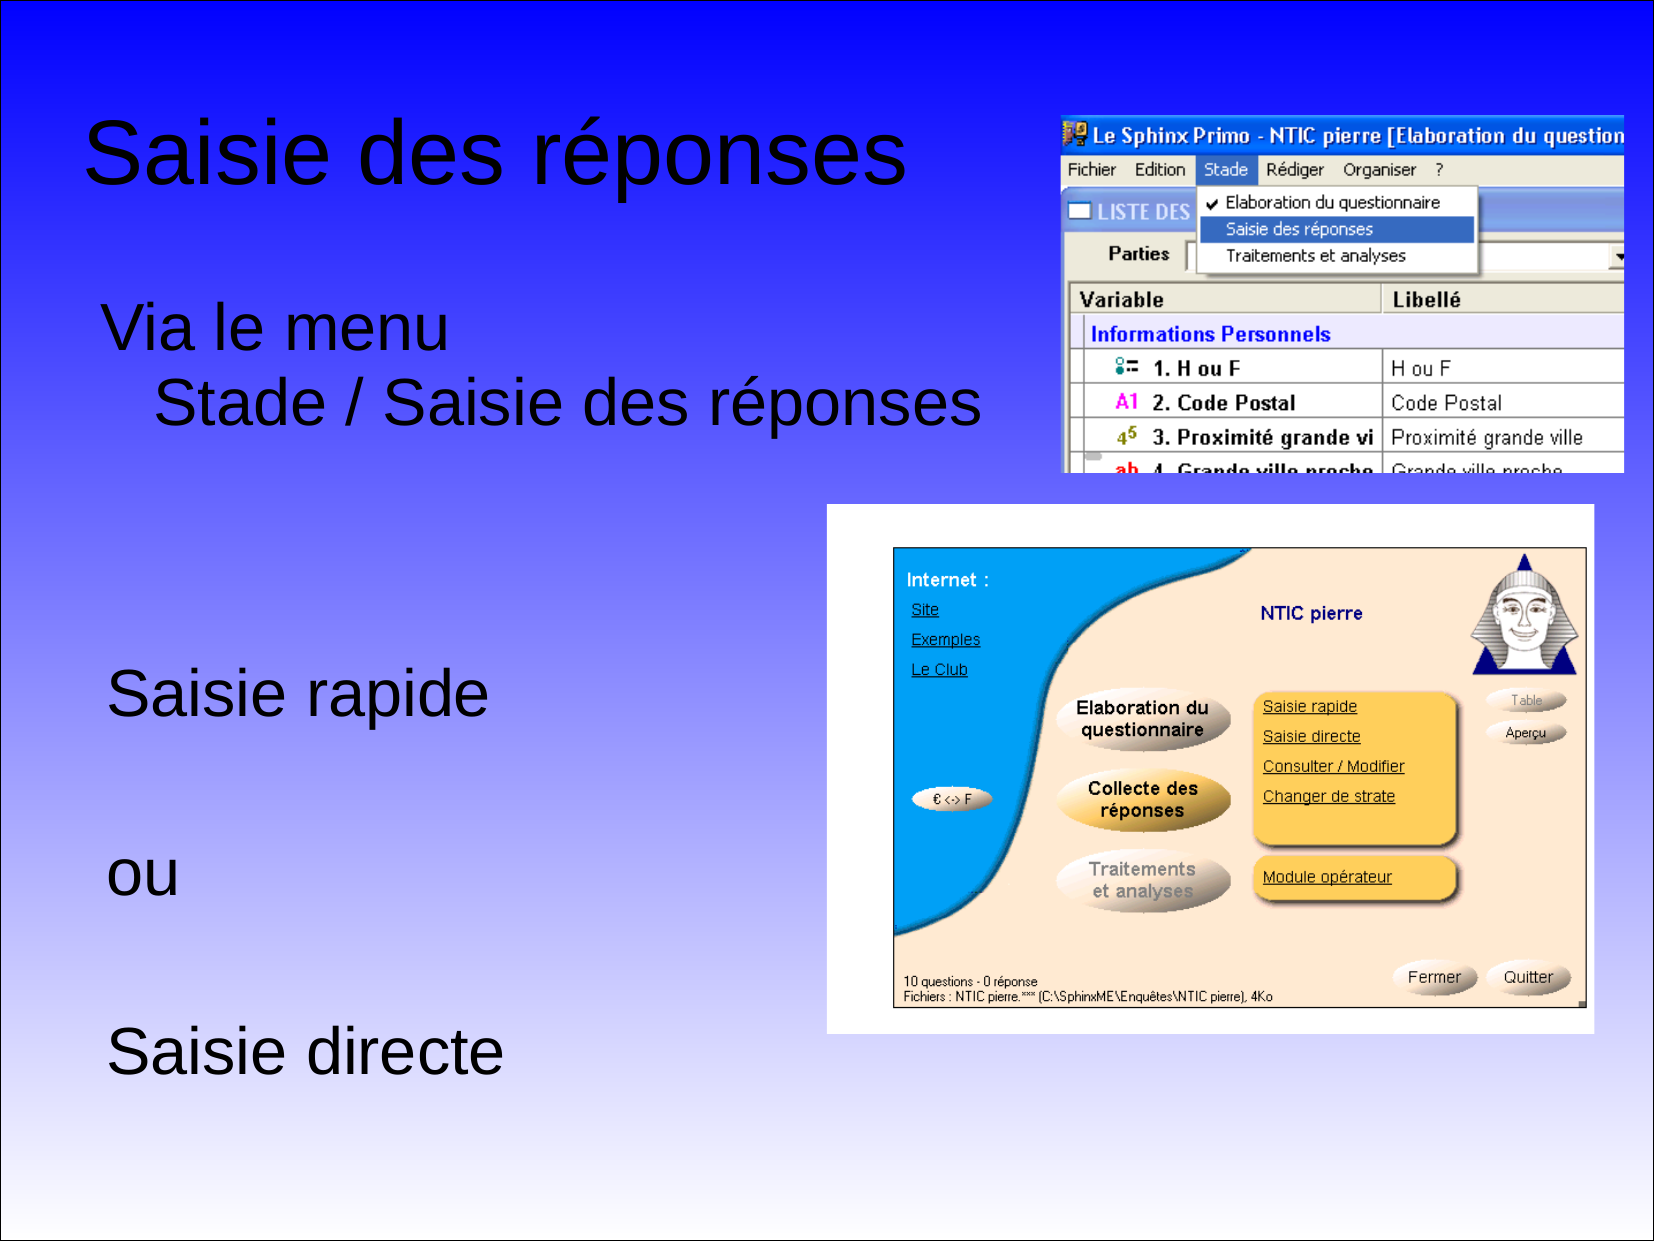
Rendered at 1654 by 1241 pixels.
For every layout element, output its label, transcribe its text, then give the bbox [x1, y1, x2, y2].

title Saisie des réponses [82, 49, 1571, 257]
picture [826, 504, 1595, 1034]
list Via le menu Stade / Saisie des réponses [82, 290, 1034, 473]
picture [1060, 115, 1625, 473]
list Saisie rapide ou Saisie directe [88, 656, 1040, 1090]
